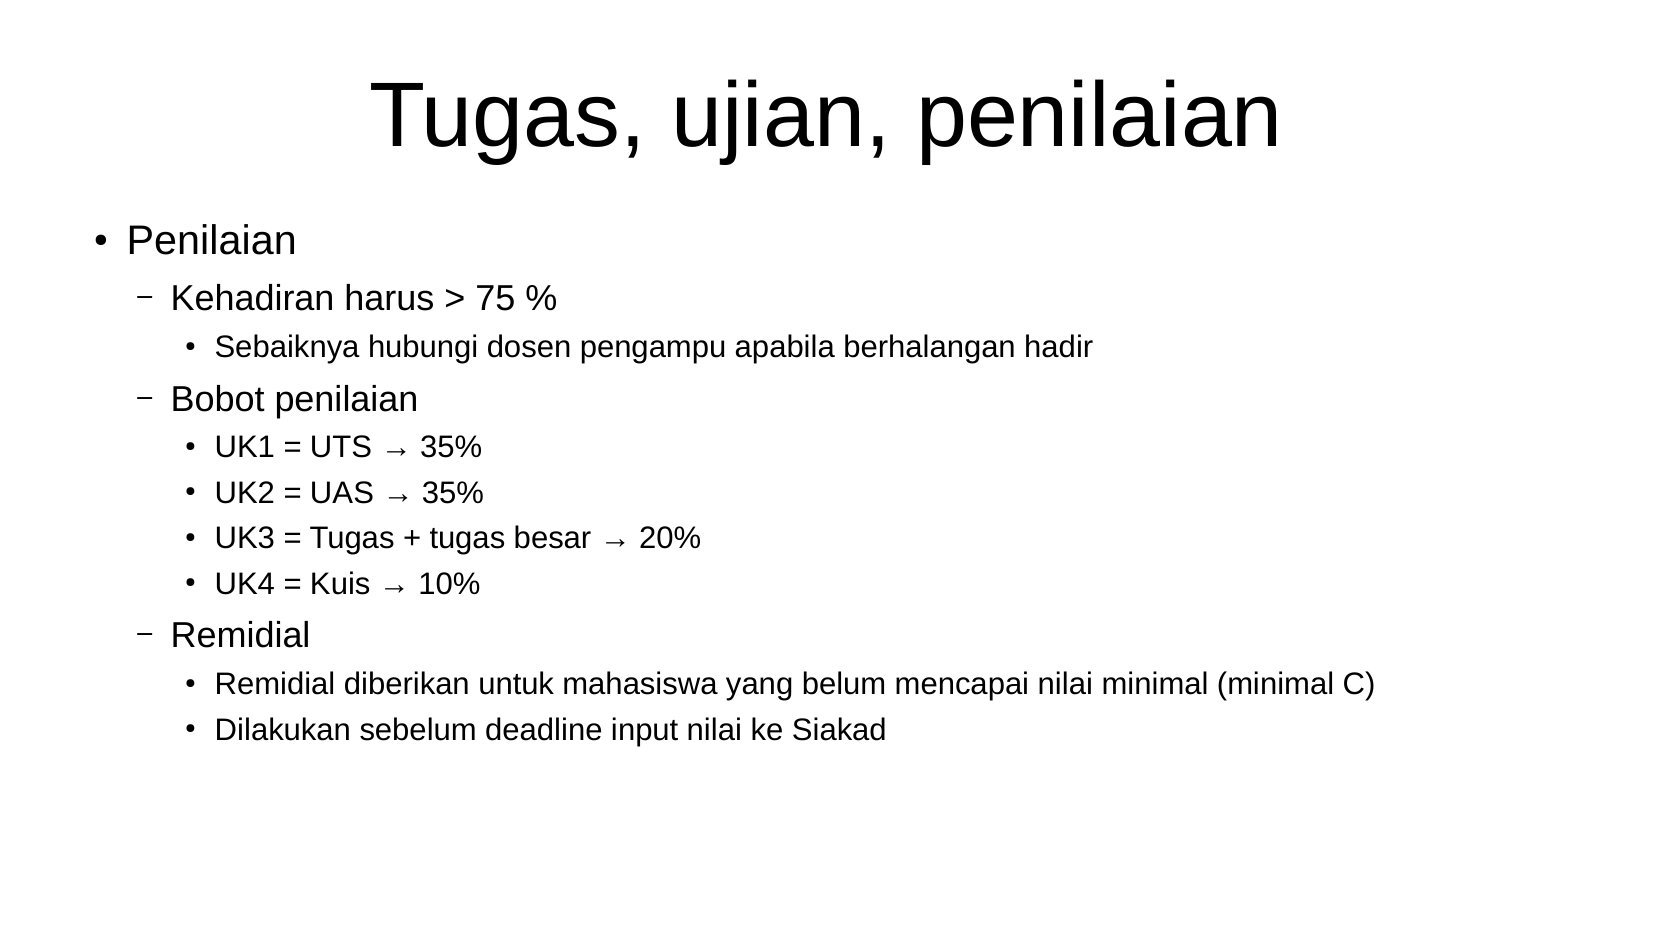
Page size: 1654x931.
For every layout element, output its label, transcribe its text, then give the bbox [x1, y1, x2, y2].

list Penilaian Kehadiran harus > 75 % Sebaiknya hubungi dosen pengampu apabila berhalangan hadir Bobot penilaian UK1 = UTS → 35% UK2 = UAS → 35% UK3 = Tugas + tugas besar → 20% UK4 = Kuis → 10% Remidial Remidial diberikan untuk mahasiswa yang belum mencapai nilai minimal (minimal C) Dilakukan sebelum deadline input nilai ke Siakad [82, 217, 1571, 758]
title Tugas, ujian, penilaian [82, 37, 1571, 193]
